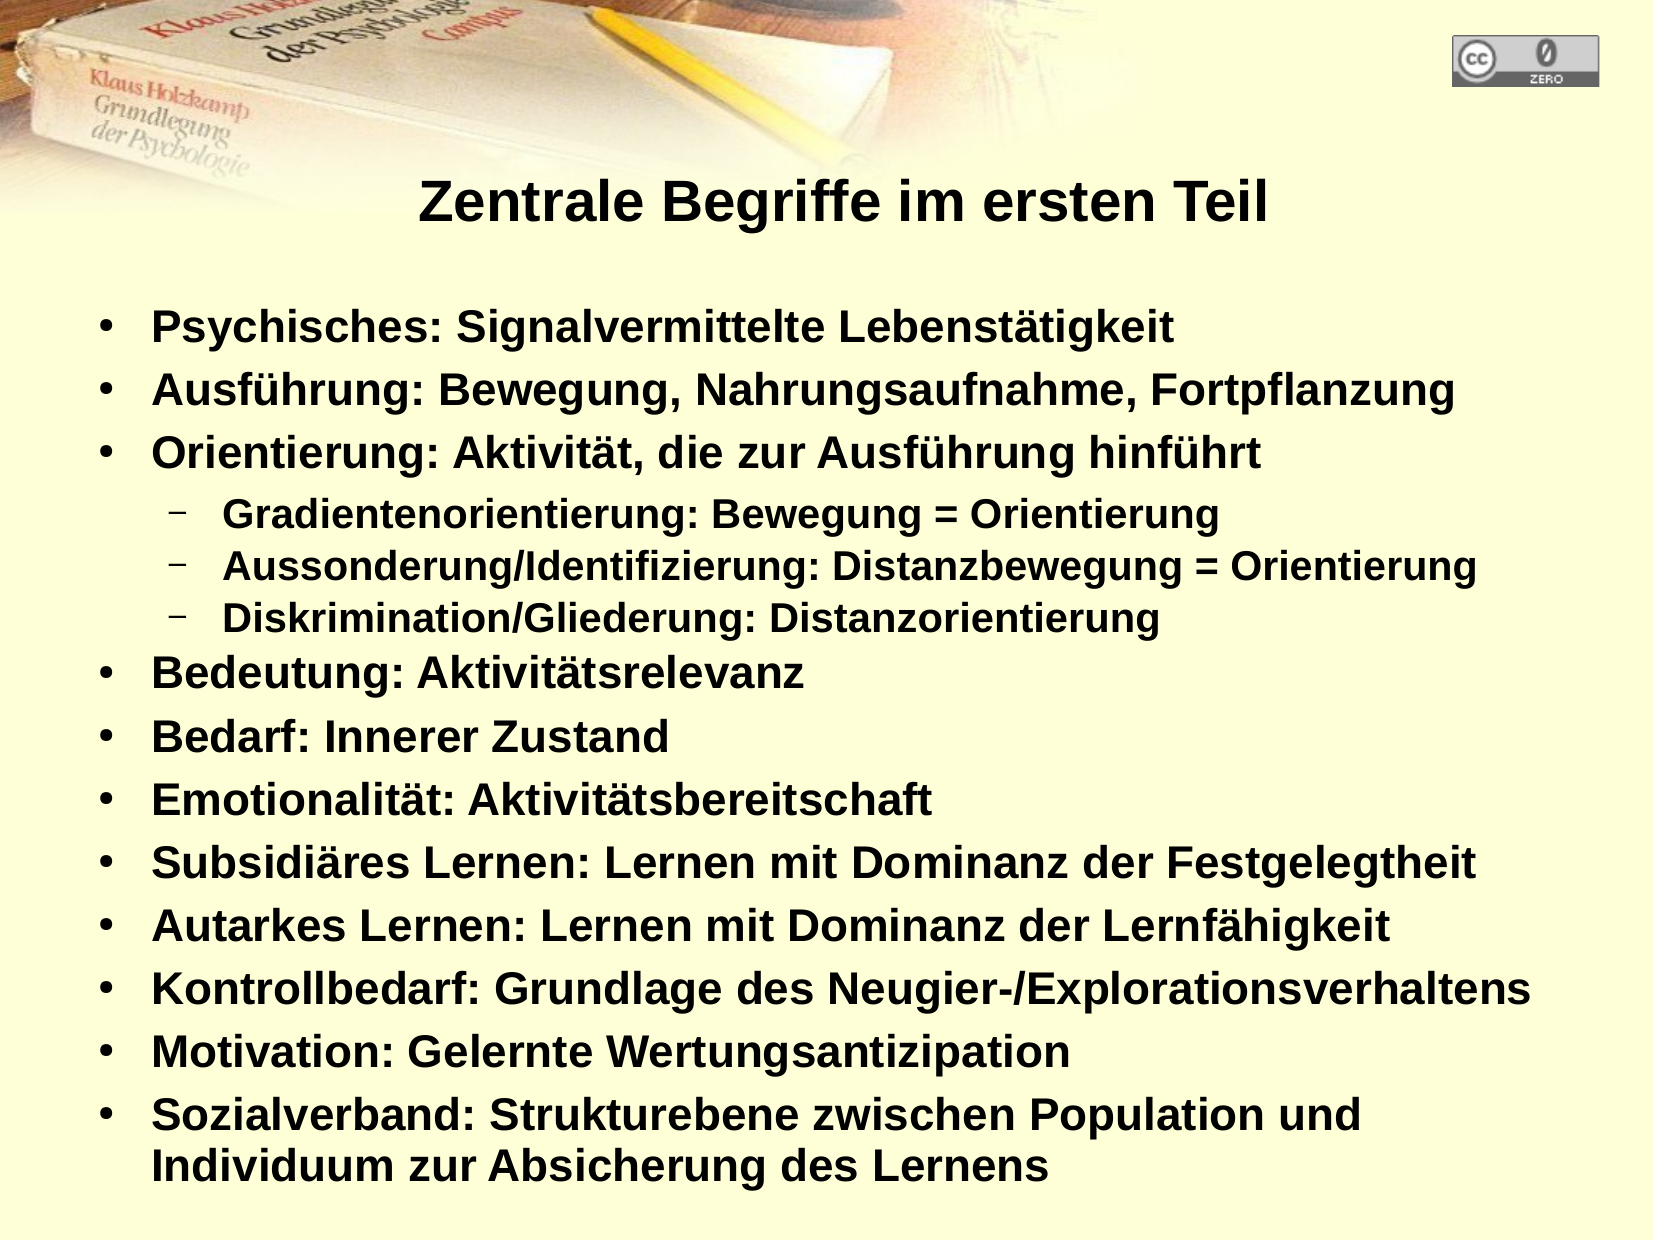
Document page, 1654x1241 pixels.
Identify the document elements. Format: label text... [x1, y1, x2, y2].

picture [0, 0, 1156, 213]
list Psychisches: Signalvermittelte Lebenstätigkeit Ausführung: Bewegung, Nahrungsaufnahme, Fortpflanzung Orientierung: Aktivität, die zur Ausführung hinführt Gradientenorientierung: Bewegung = Orientierung Aussonderung/Identifizierung: Distanzbewegung = Orientierung Diskrimination/Gliederung: Distanzorientierung Bedeutung: Aktivitätsrelevanz Bedarf: Innerer Zustand Emotionalität: Aktivitätsbereitschaft Subsidiäres Lernen: Lernen mit Dominanz der Festgelegtheit Autarkes Lernen: Lernen mit Dominanz der Lernfähigkeit Kontrollbedarf: Grundlage des Neugier-/Explorationsverhaltens Motivation: Gelernte Wertungsantizipation Sozialverband: Strukturebene zwischen Population und Individuum zur Absicherung des Lernens [80, 301, 1607, 1217]
picture [1452, 35, 1600, 87]
title Zentrale Begriffe im ersten Teil [82, 124, 1607, 278]
